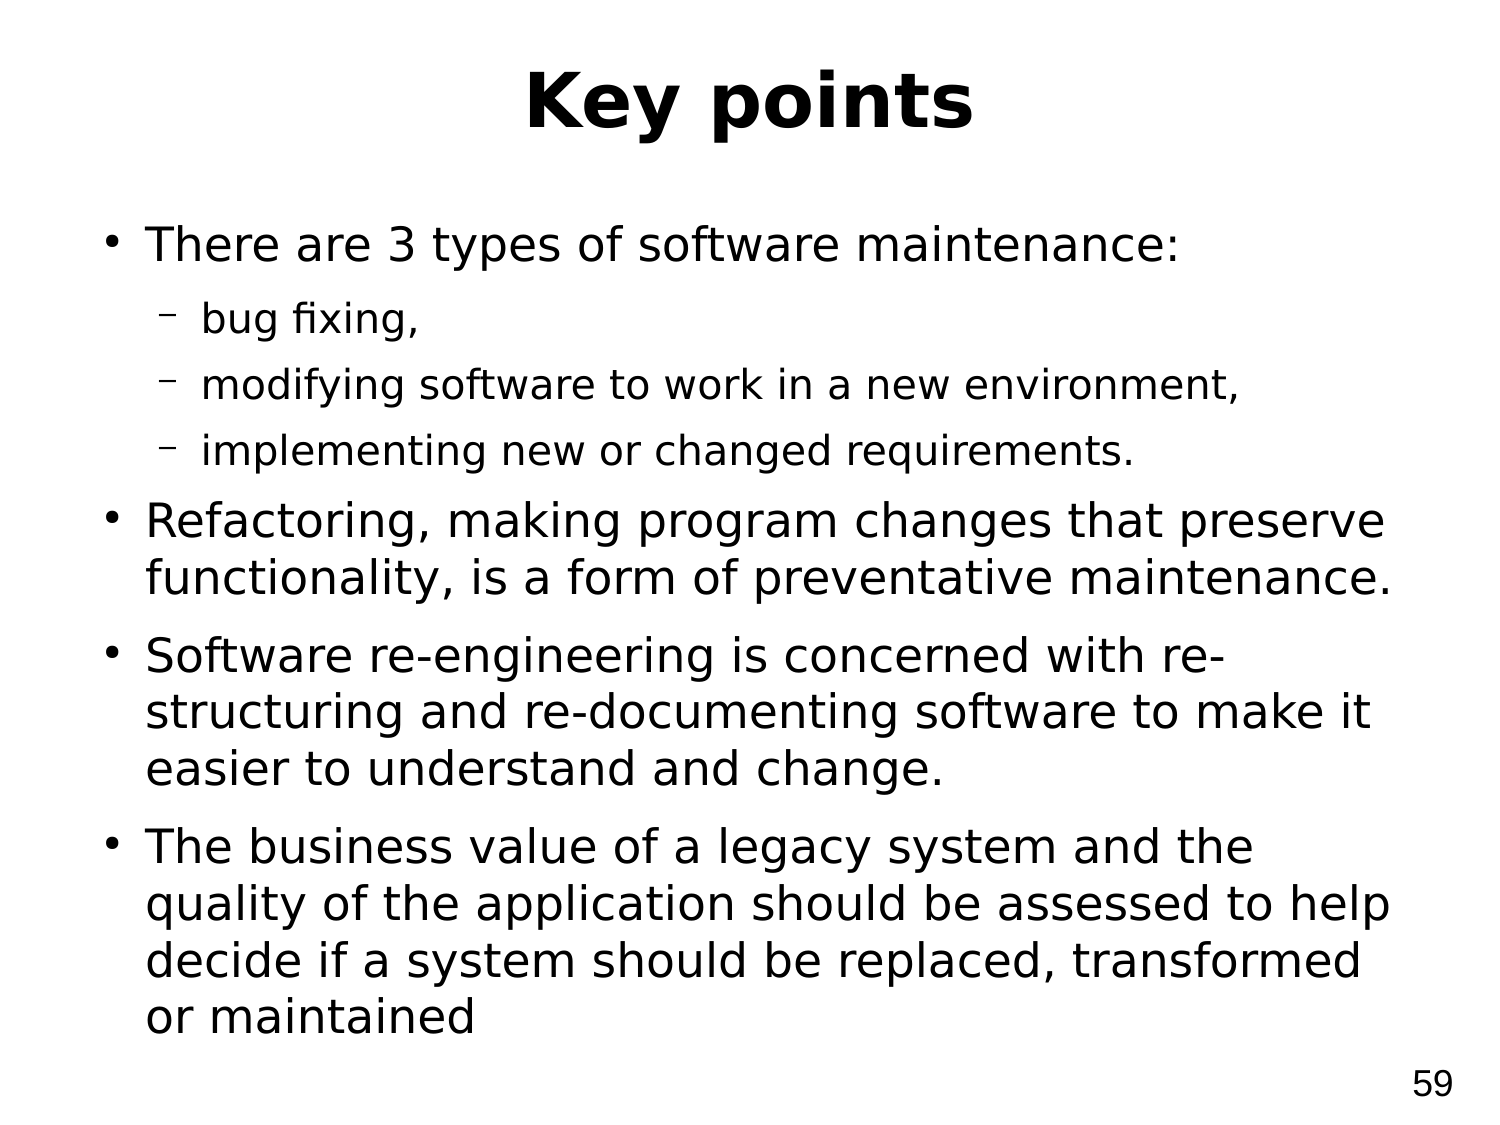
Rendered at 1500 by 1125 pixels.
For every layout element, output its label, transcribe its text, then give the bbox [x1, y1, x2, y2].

list There are 3 types of software maintenance: bug fixing, modifying software to work in a new environment, implementing new or changed requirements. Refactoring, making program changes that preserve functionality, is a form of preventative maintenance. Software re-engineering is concerned with re-structuring and re-documenting software to make it easier to understand and change. The business value of a legacy system and the quality of the application should be assessed to help decide if a system should be replaced, transformed or maintained [75, 206, 1425, 1093]
title Key points [75, 44, 1425, 177]
